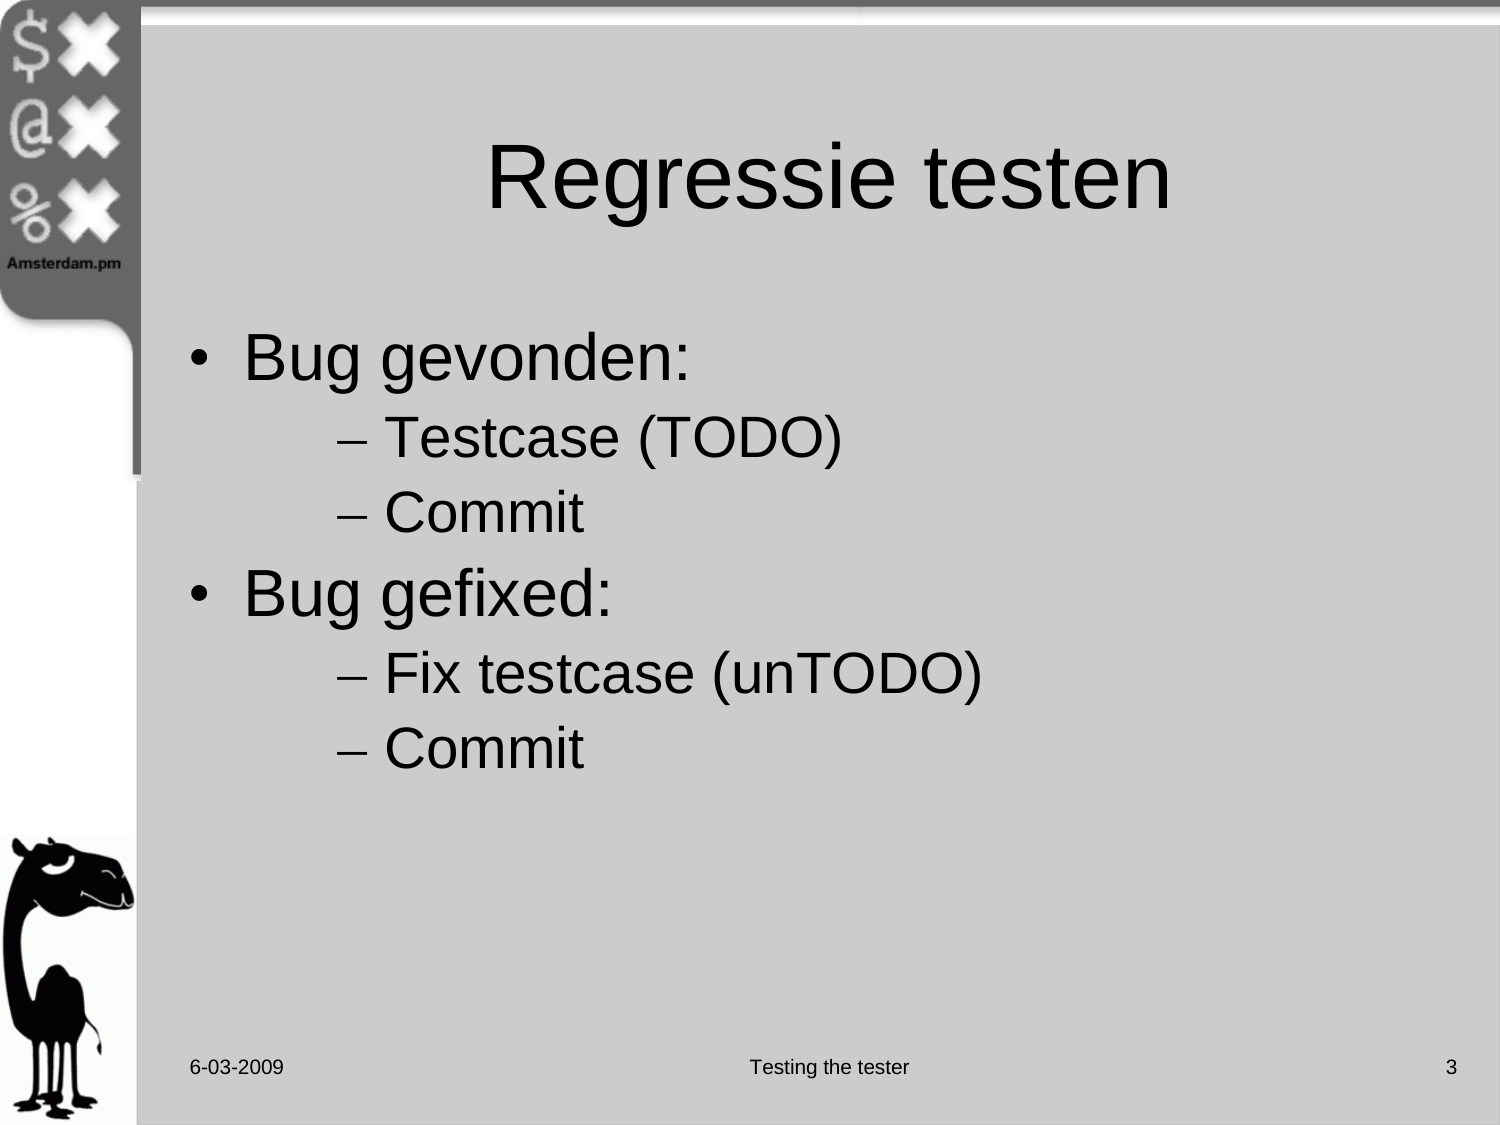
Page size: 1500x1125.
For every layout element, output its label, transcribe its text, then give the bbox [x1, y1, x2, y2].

list Bug gevonden: Testcase (TODO) Commit Bug gefixed: Fix testcase (unTODO) Commit [187, 324, 1473, 998]
picture [0, 834, 136, 1125]
title Regressie testen [187, 87, 1473, 273]
picture [0, 0, 1500, 481]
